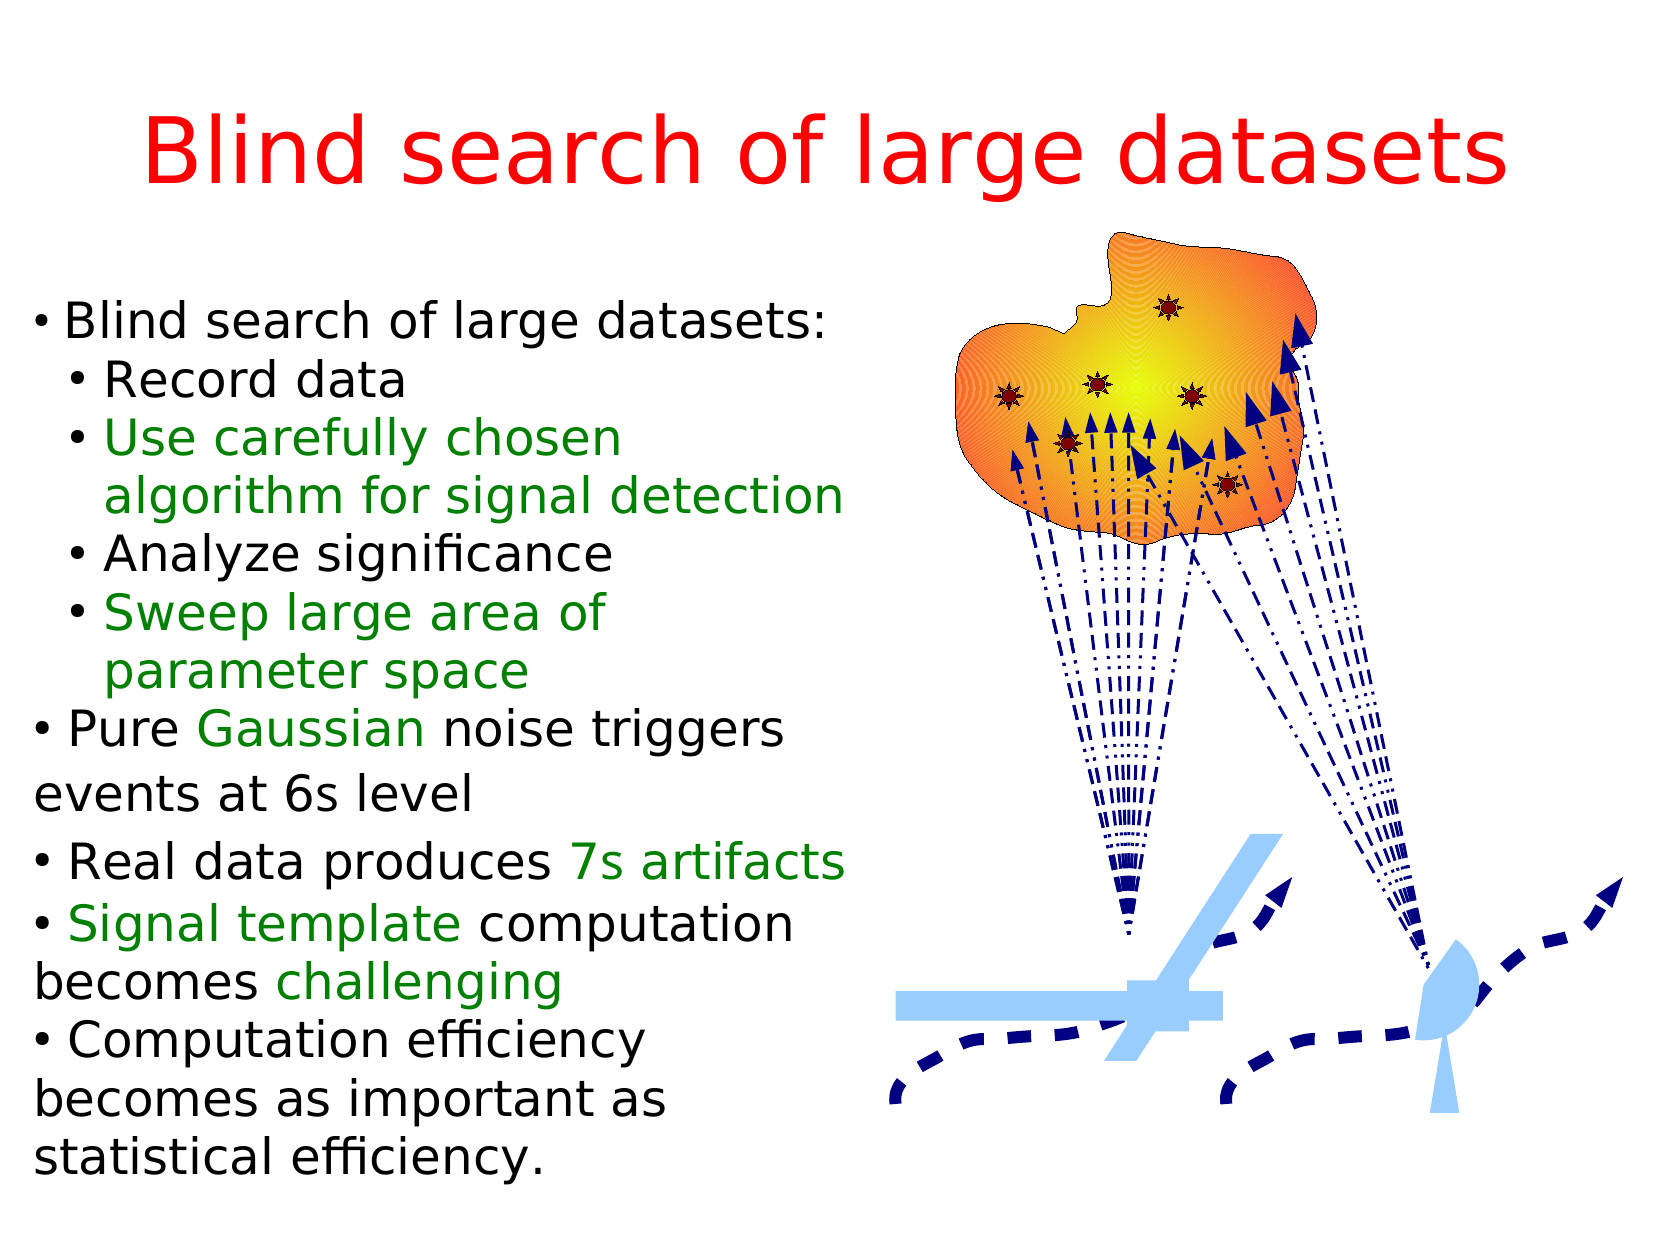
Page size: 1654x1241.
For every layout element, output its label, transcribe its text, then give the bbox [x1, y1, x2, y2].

text_box [895, 833, 1284, 1061]
title Blind search of large datasets [82, 49, 1571, 257]
text_box [955, 232, 1317, 545]
text_box [1415, 939, 1480, 1113]
text_box Blind search of large datasets: Record data Use carefully chosen algorithm for signal detection Analyze significance Sweep large area of parameter space Pure Gaussian noise triggers events at 6s level Real data produces 7s artifacts Signal template computation becomes challenging Computation efficiency becomes as important as statistical efficiency. [15, 282, 881, 1182]
